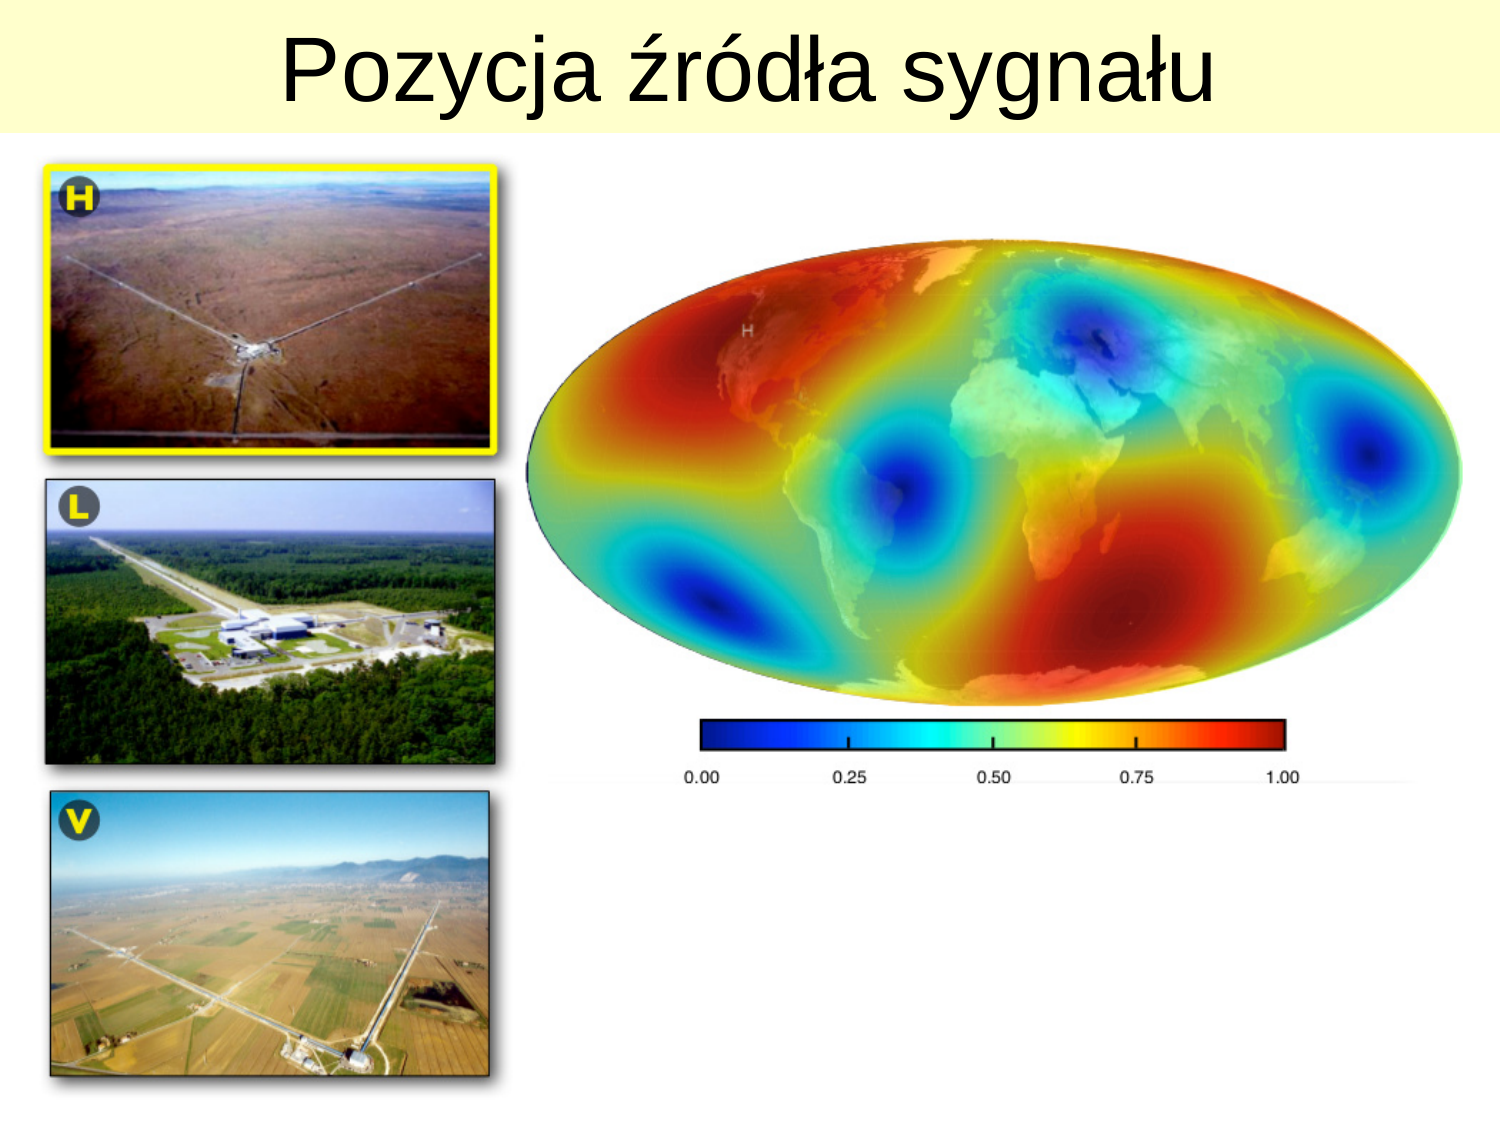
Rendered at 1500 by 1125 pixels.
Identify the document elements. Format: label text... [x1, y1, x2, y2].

picture [0, 133, 1500, 1125]
title Pozycja źródła sygnału [74, 0, 1425, 128]
